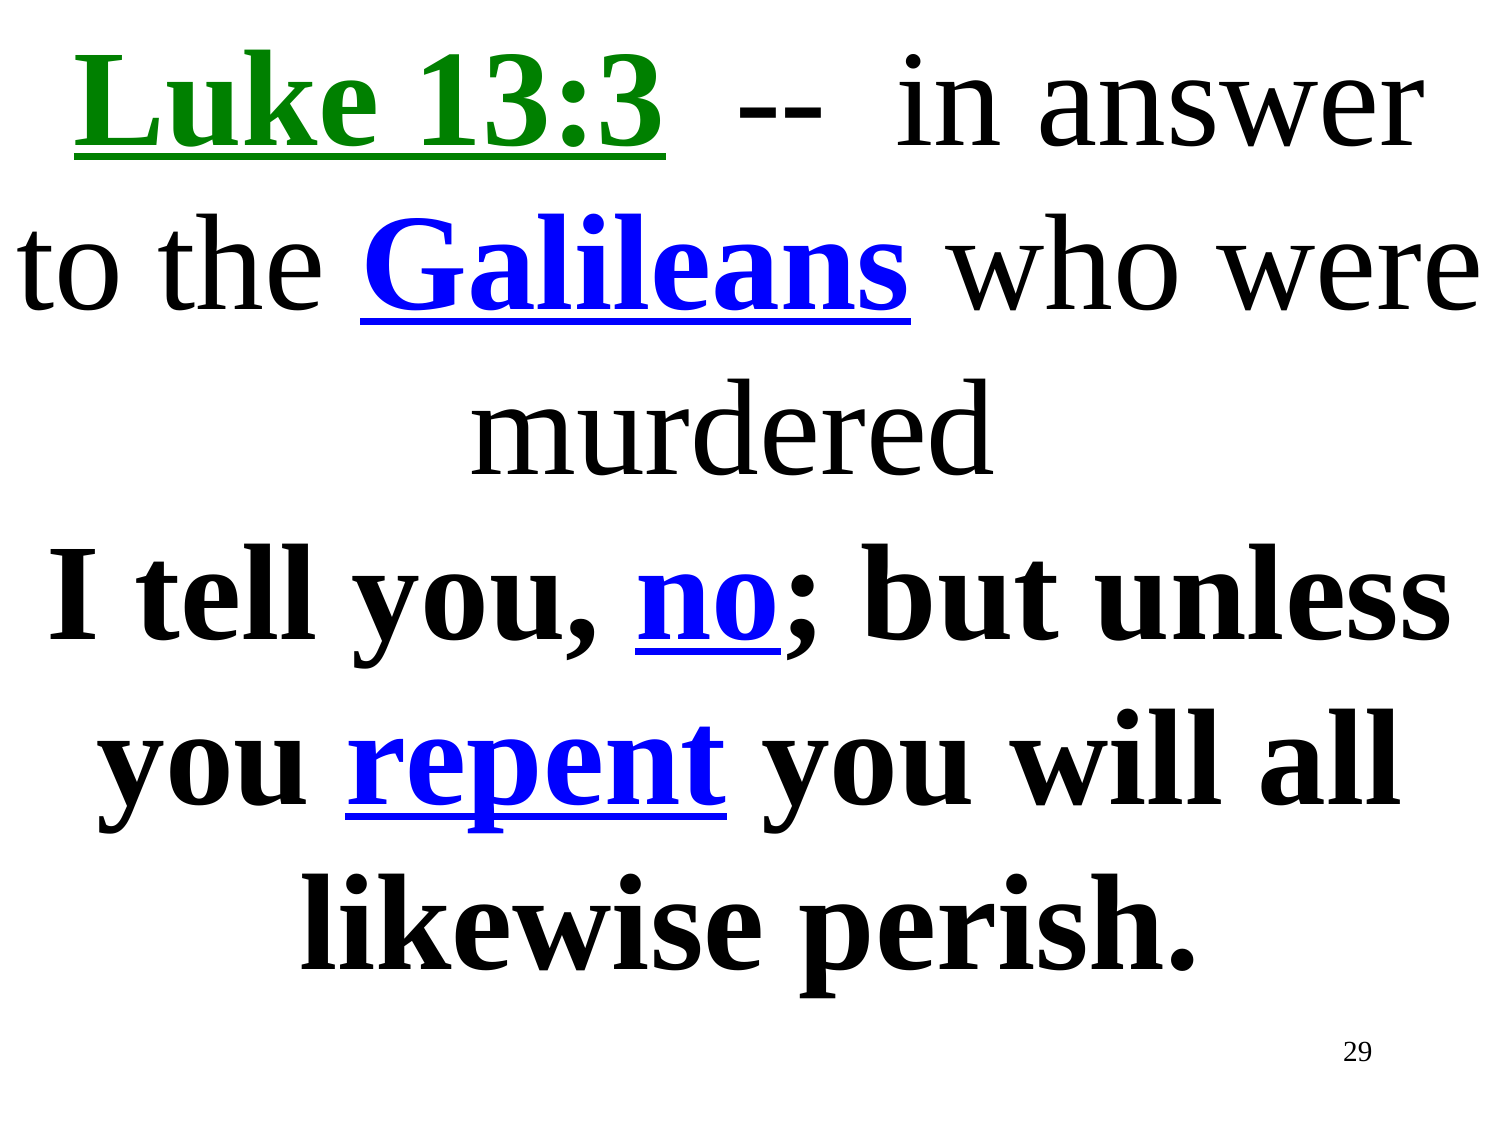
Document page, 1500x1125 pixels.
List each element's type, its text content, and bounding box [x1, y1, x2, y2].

text_box Luke 13:3 -- in answer to the Galileans who were murdered I tell you, no; but unless you repent you will all likewise perish. [0, 0, 1500, 1125]
